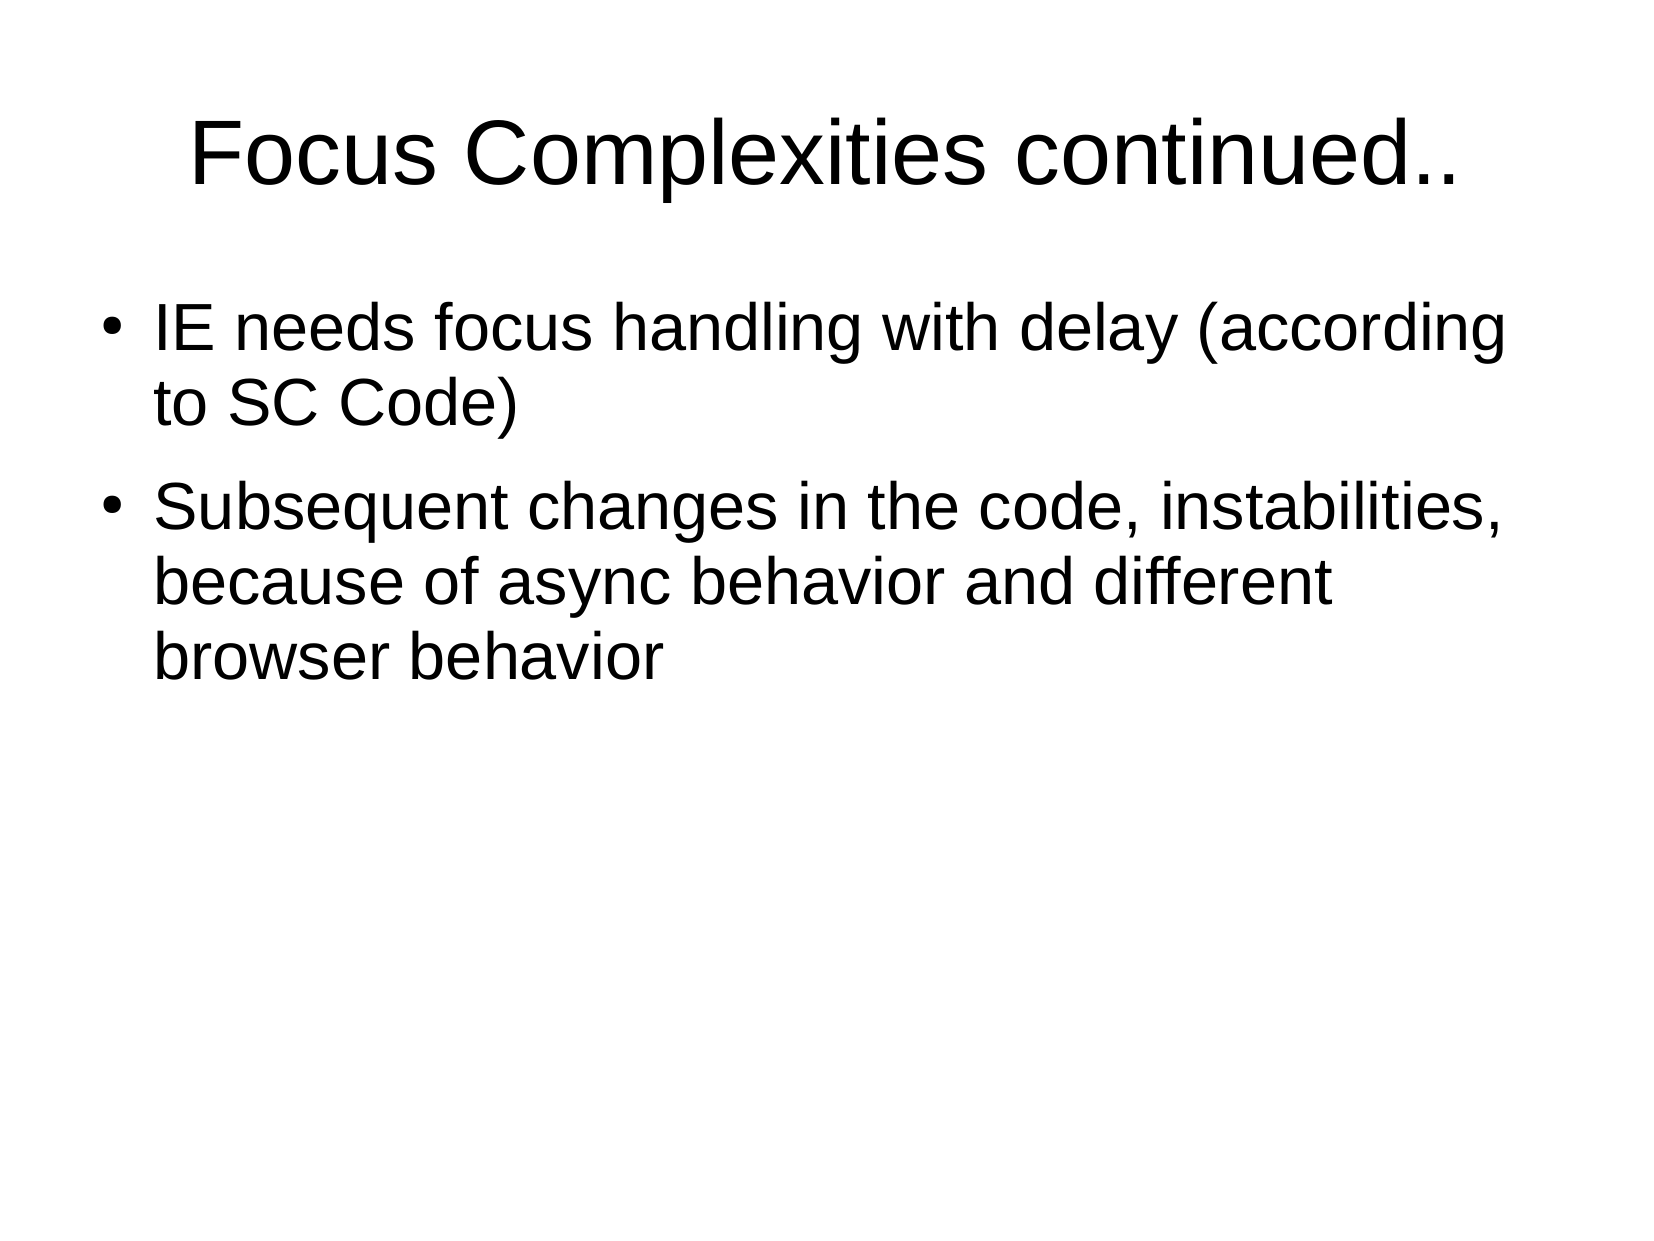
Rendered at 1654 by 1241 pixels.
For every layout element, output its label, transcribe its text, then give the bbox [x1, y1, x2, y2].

title Focus Complexities continued.. [82, 49, 1571, 257]
list IE needs focus handling with delay (according to SC Code) Subsequent changes in the code, instabilities, because of async behavior and different browser behavior [82, 290, 1571, 1109]
